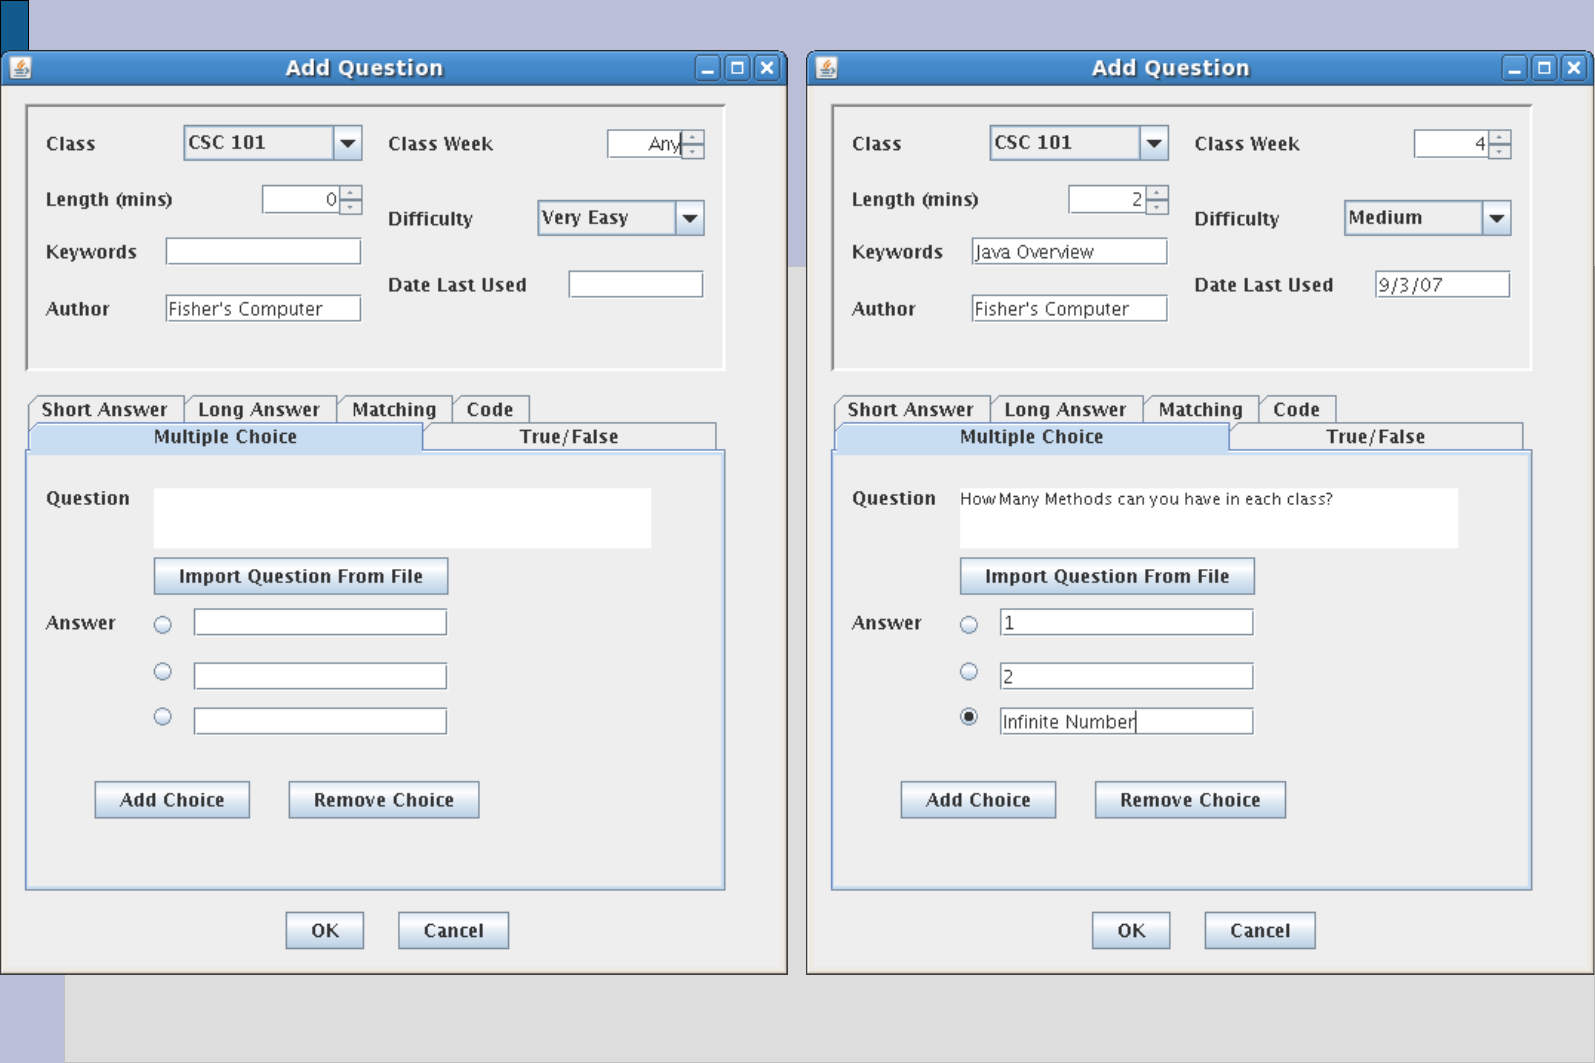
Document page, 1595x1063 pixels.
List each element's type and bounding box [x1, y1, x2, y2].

picture [806, 50, 1595, 976]
picture [0, 50, 788, 976]
